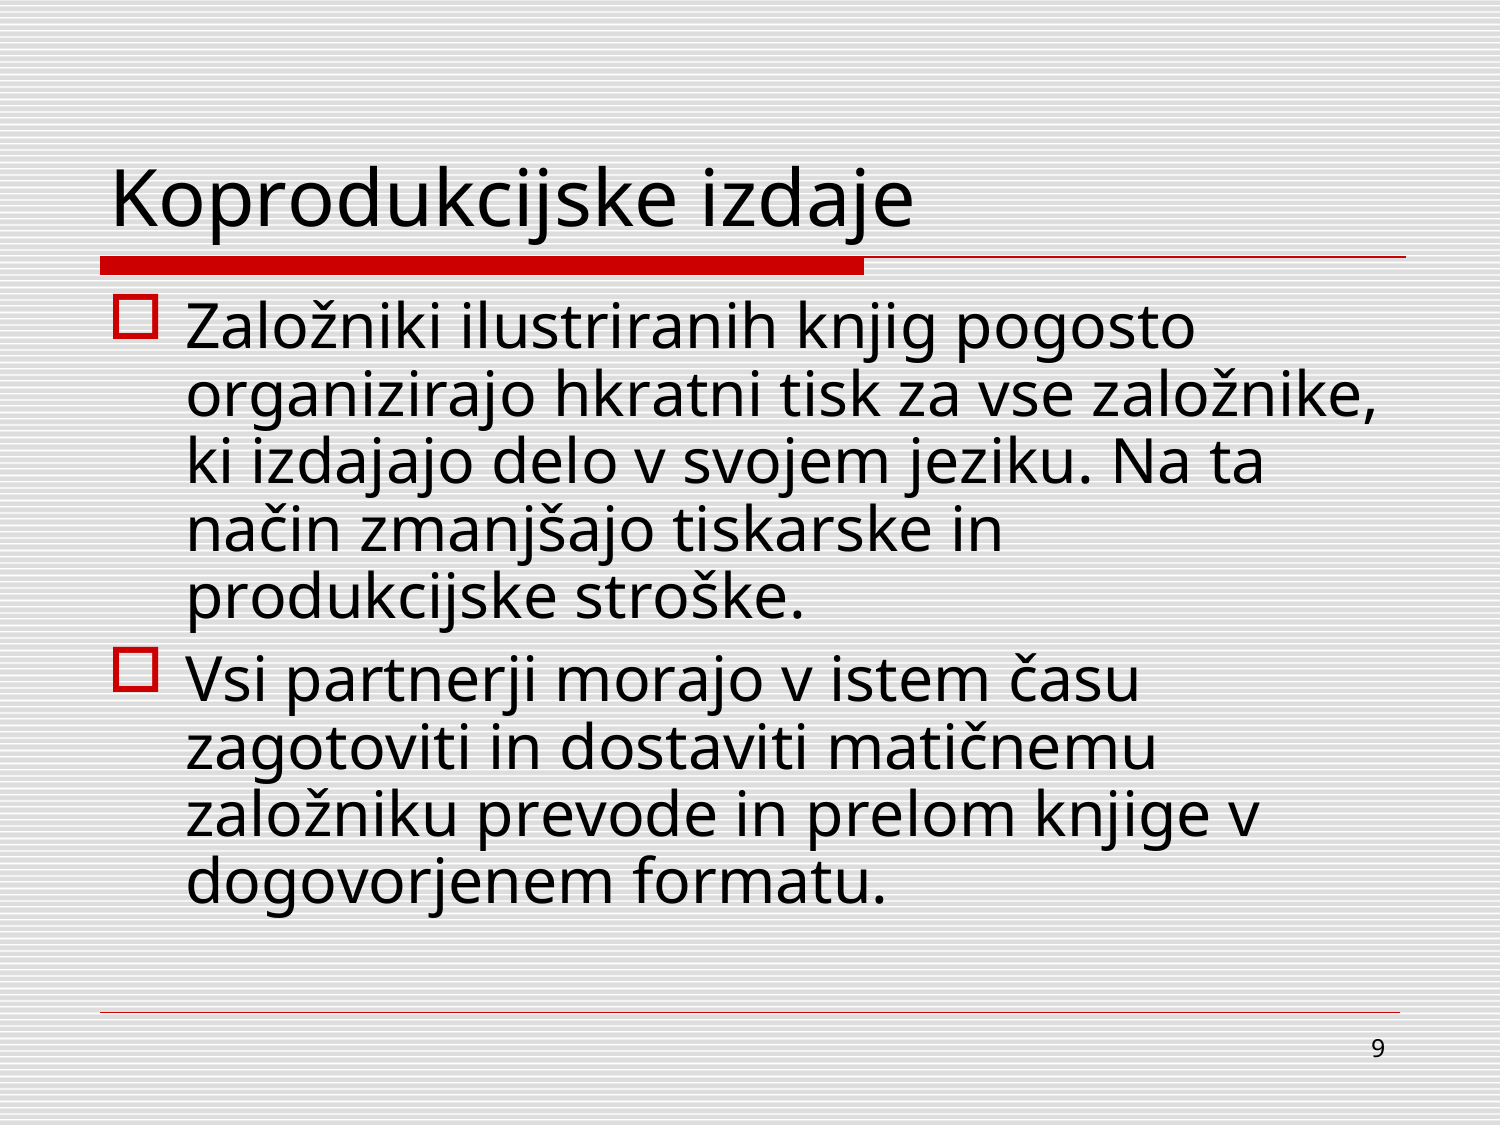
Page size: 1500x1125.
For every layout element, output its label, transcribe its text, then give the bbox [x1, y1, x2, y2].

text_box <number> [1074, 1024, 1401, 1103]
list Založniki ilustriranih knjig pogosto organizirajo hkratni tisk za vse založnike, ki izdajajo delo v svojem jeziku. Na ta način zmanjšajo tiskarske in produkcijske stroške. Vsi partnerji morajo v istem času zagotoviti in dostaviti matičnemu založniku prevode in prelom knjige v dogovorjenem formatu. [92, 287, 1406, 988]
picture [0, 0, 1500, 1125]
title Koprodukcijske izdaje [94, 49, 1407, 250]
